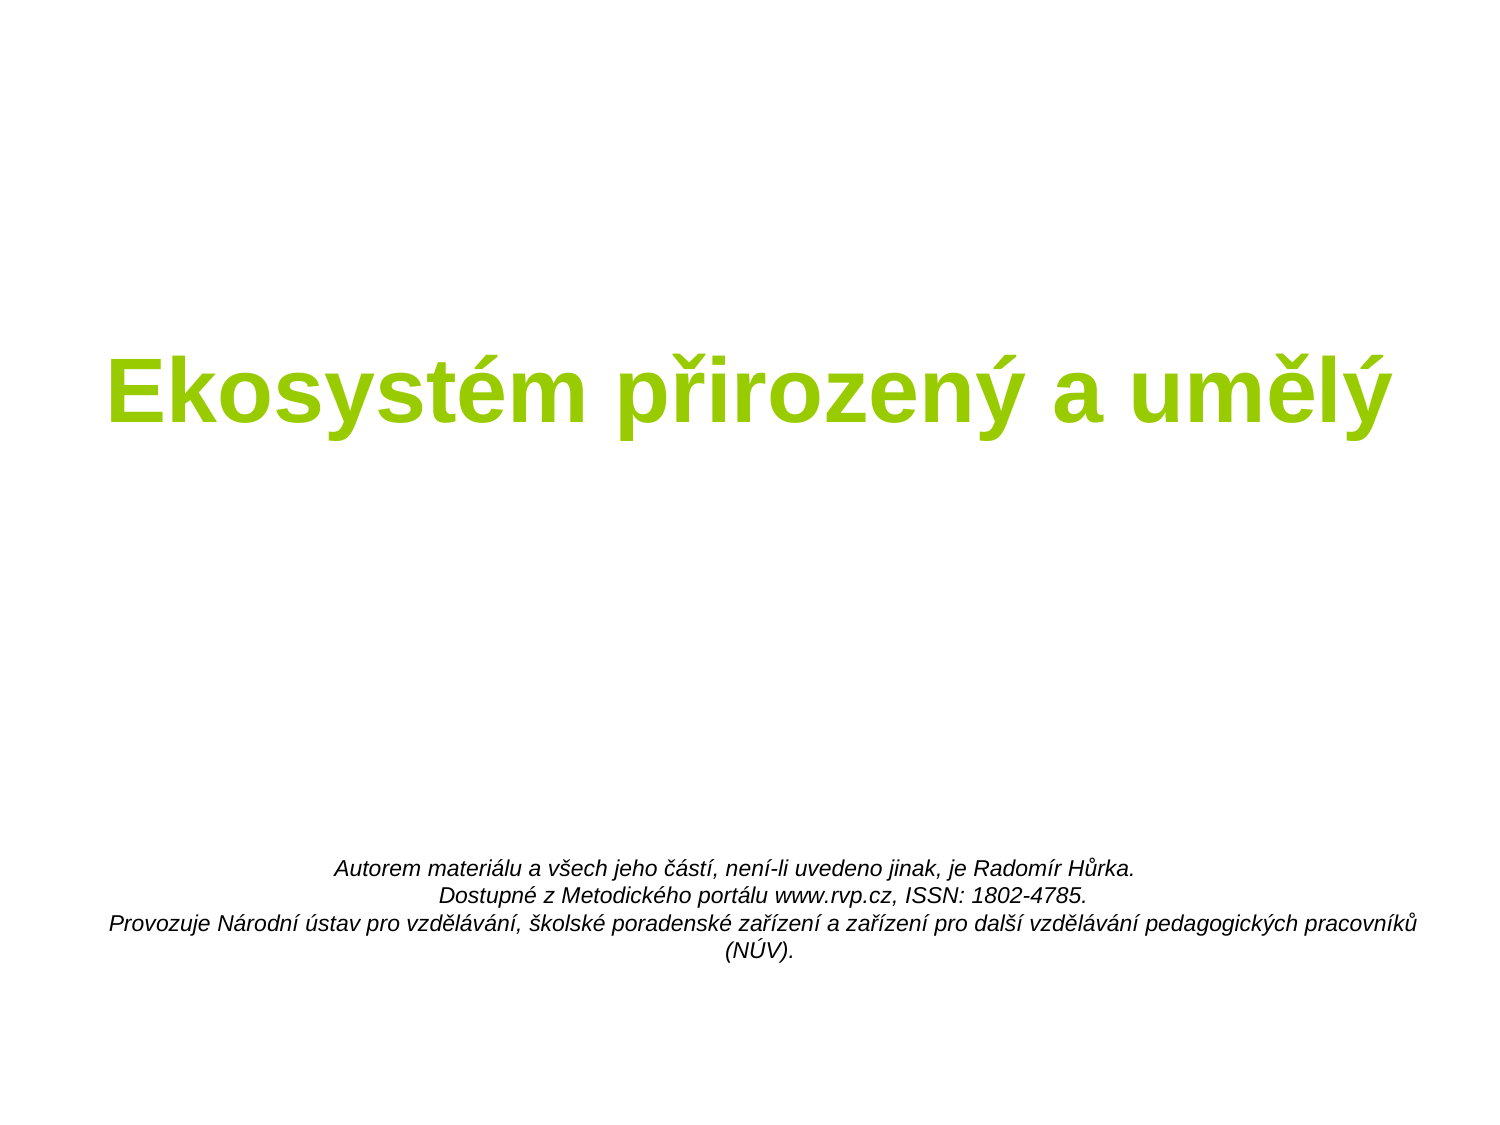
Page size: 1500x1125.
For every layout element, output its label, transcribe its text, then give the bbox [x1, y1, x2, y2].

title Ekosystém přirozený a umělý [75, 148, 1426, 622]
list Autorem materiálu a všech jeho částí, není-li uvedeno jinak, je Radomír Hůrka. Dostupné z Metodického portálu www.rvp.cz, ISSN: 1802-4785. Provozuje Národní ústav pro vzdělávání, školské poradenské zařízení a zařízení pro další vzdělávání pedagogických pracovníků (NÚV). [0, 846, 1471, 1093]
